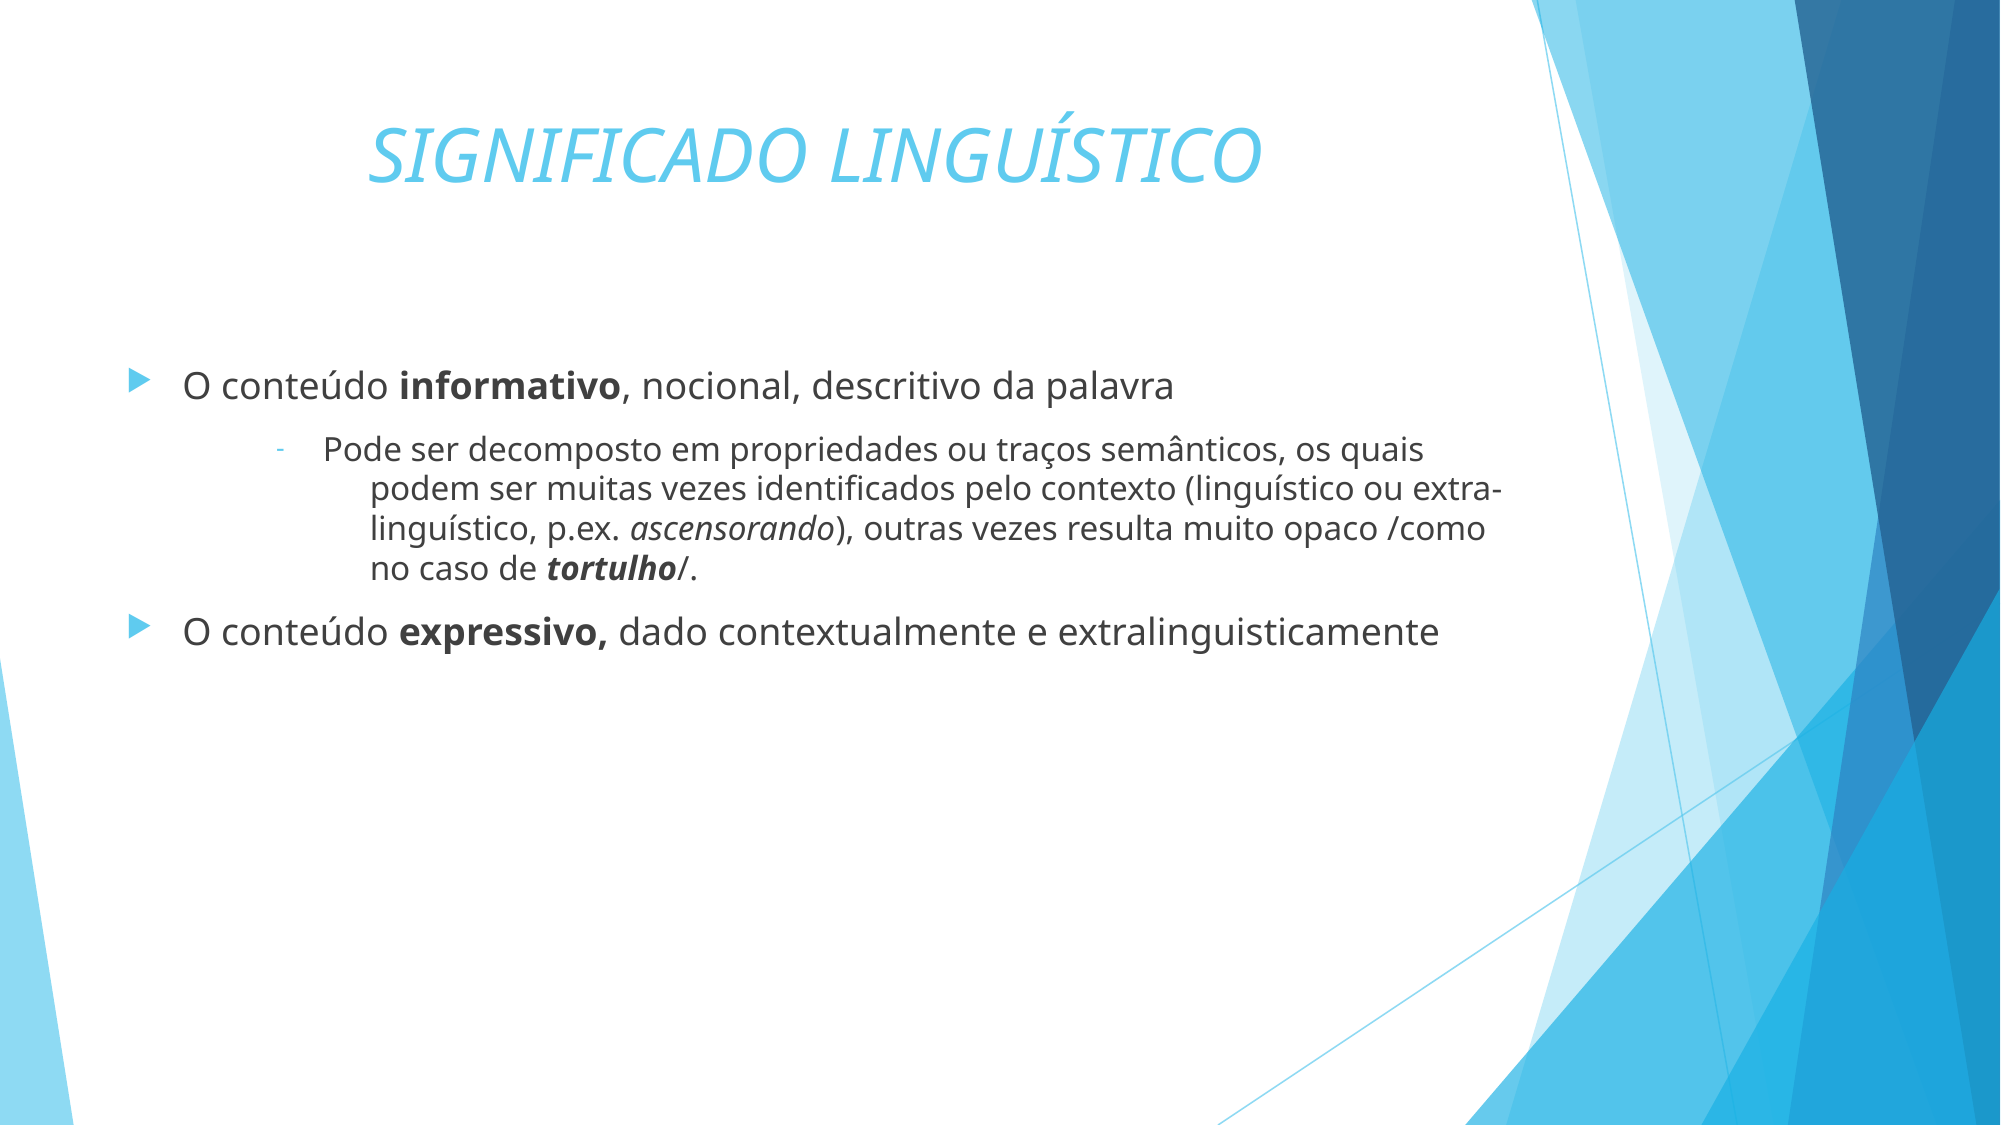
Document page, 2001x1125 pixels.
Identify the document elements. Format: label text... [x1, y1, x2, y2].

list O conteúdo informativo, nocional, descritivo da palavra Pode ser decomposto em propriedades ou traços semânticos, os quais podem ser muitas vezes identificados pelo contexto (linguístico ou extra-linguístico, p.ex. ascensorando), outras vezes resulta muito opaco /como no caso de tortulho/. O conteúdo expressivo, dado contextualmente e extralinguisticamente [111, 354, 1522, 992]
title SIGNIFICADO LINGUÍSTICO [111, 99, 1522, 317]
